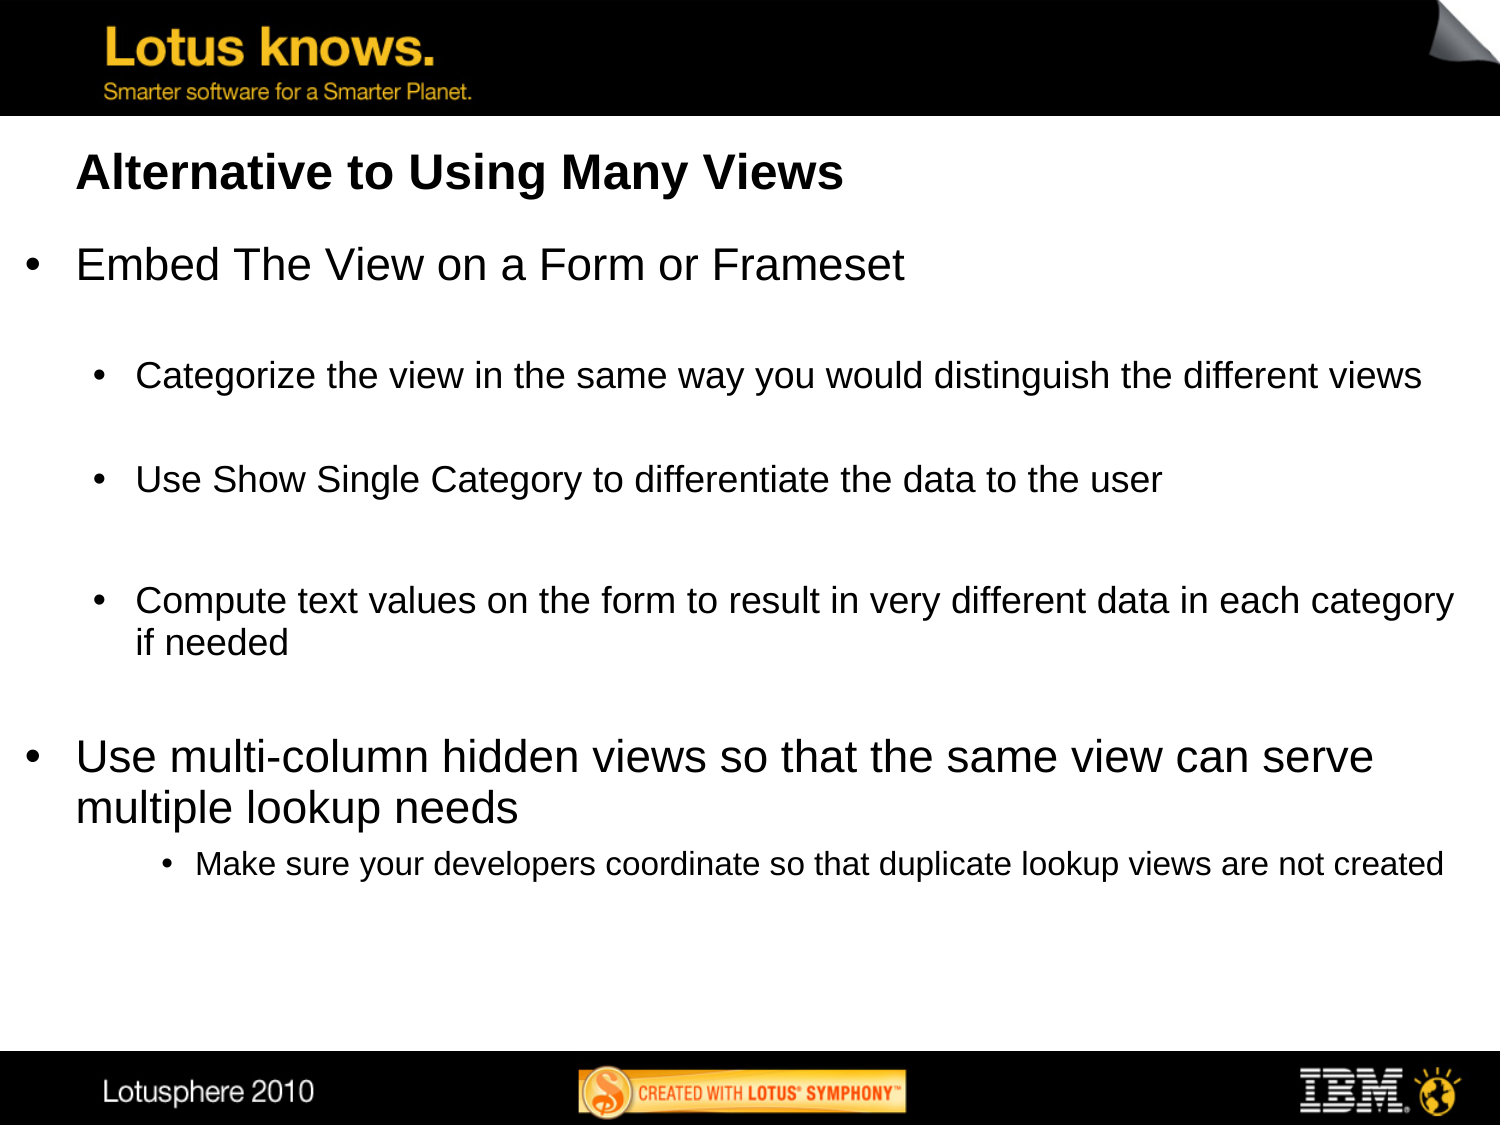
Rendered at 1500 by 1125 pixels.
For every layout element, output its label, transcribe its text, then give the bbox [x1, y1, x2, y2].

title Alternative to Using Many Views [74, 137, 1475, 200]
picture [0, 0, 1500, 114]
list Embed The View on a Form or Frameset Categorize the view in the same way you would distinguish the different views Use Show Single Category to differentiate the data to the user Compute text values on the form to result in very different data in each category if needed Use multi-column hidden views so that the same view can serve multiple lookup needs Make sure your developers coordinate so that duplicate lookup views are not created [24, 237, 1476, 1026]
picture [0, 1053, 1500, 1125]
